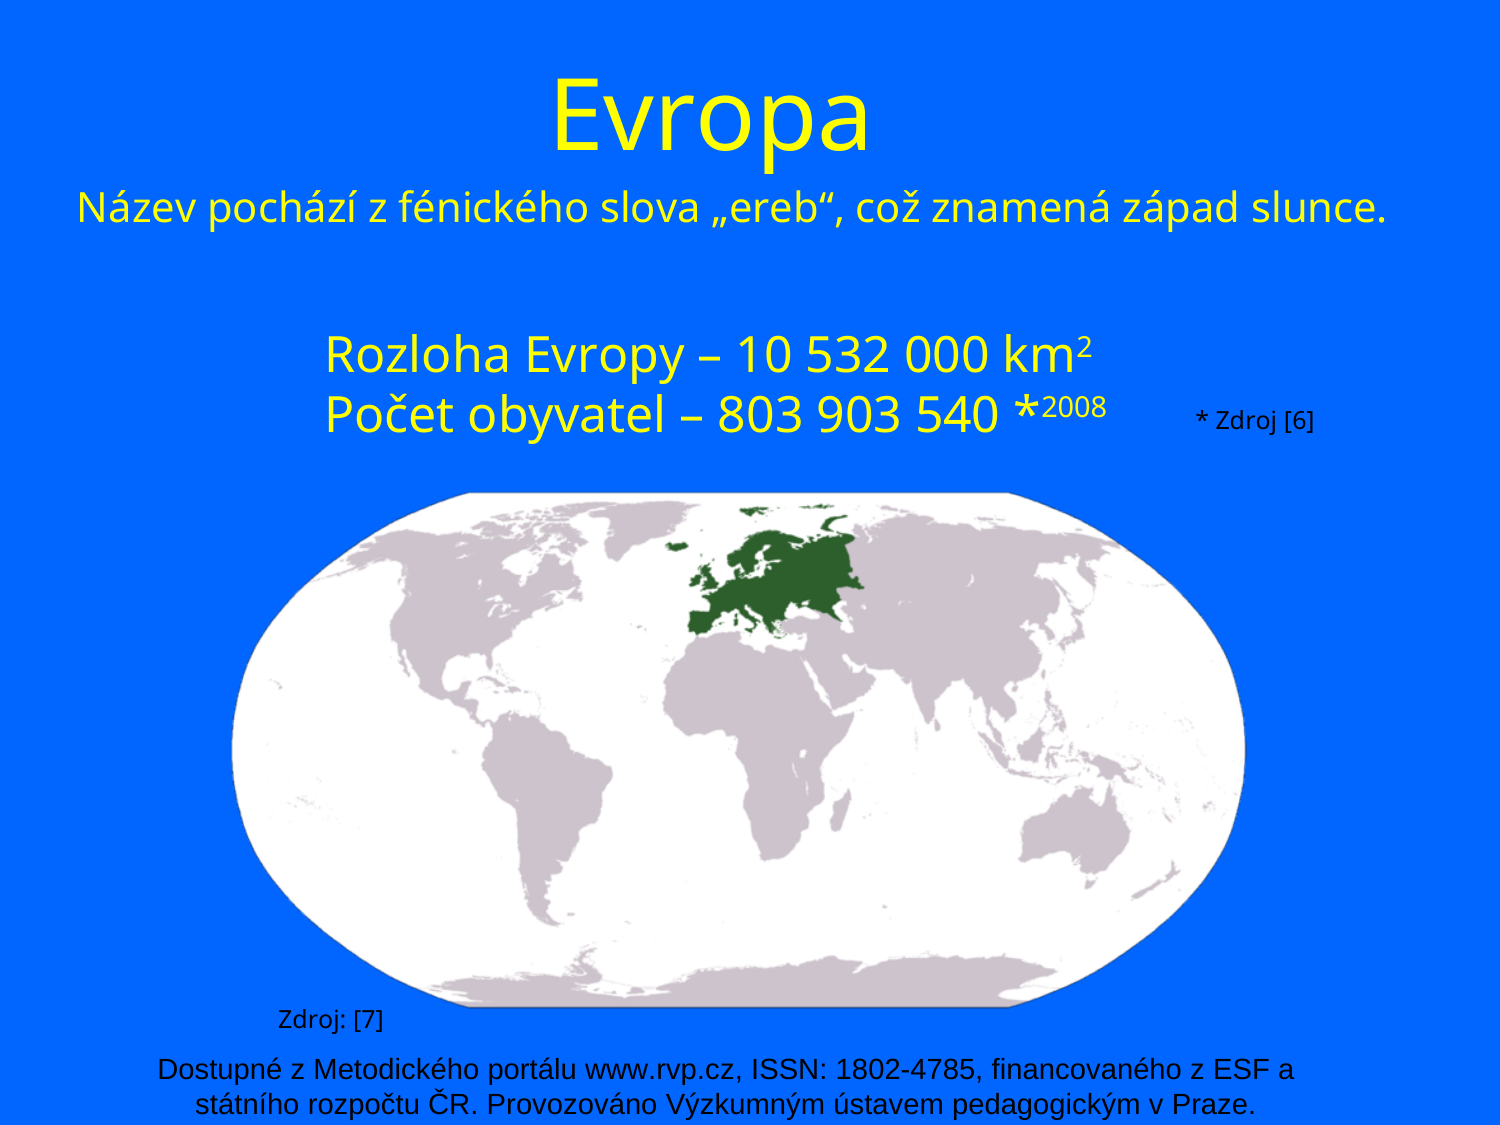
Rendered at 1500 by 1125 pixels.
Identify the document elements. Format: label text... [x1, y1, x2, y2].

text_box Dostupné z Metodického portálu www.rvp.cz, ISSN: 1802-4785, financovaného z ESF a státního rozpočtu ČR. Provozováno Výzkumným ústavem pedagogickým v Praze. [105, 1042, 1348, 1103]
text_box Evropa [773, 103, 803, 144]
text_box Evropa [533, 42, 889, 172]
text_box * Zdroj [6] [1180, 397, 1330, 443]
text_box Název pochází z fénického slova „ereb“, což znamená západ slunce. [62, 172, 1404, 239]
text_box Zdroj: [7] [263, 996, 399, 1042]
picture [230, 491, 1247, 1009]
text_box Rozloha Evropy – 10 532 000 km2 Počet obyvatel – 803 903 540 *2008 [309, 314, 1123, 450]
